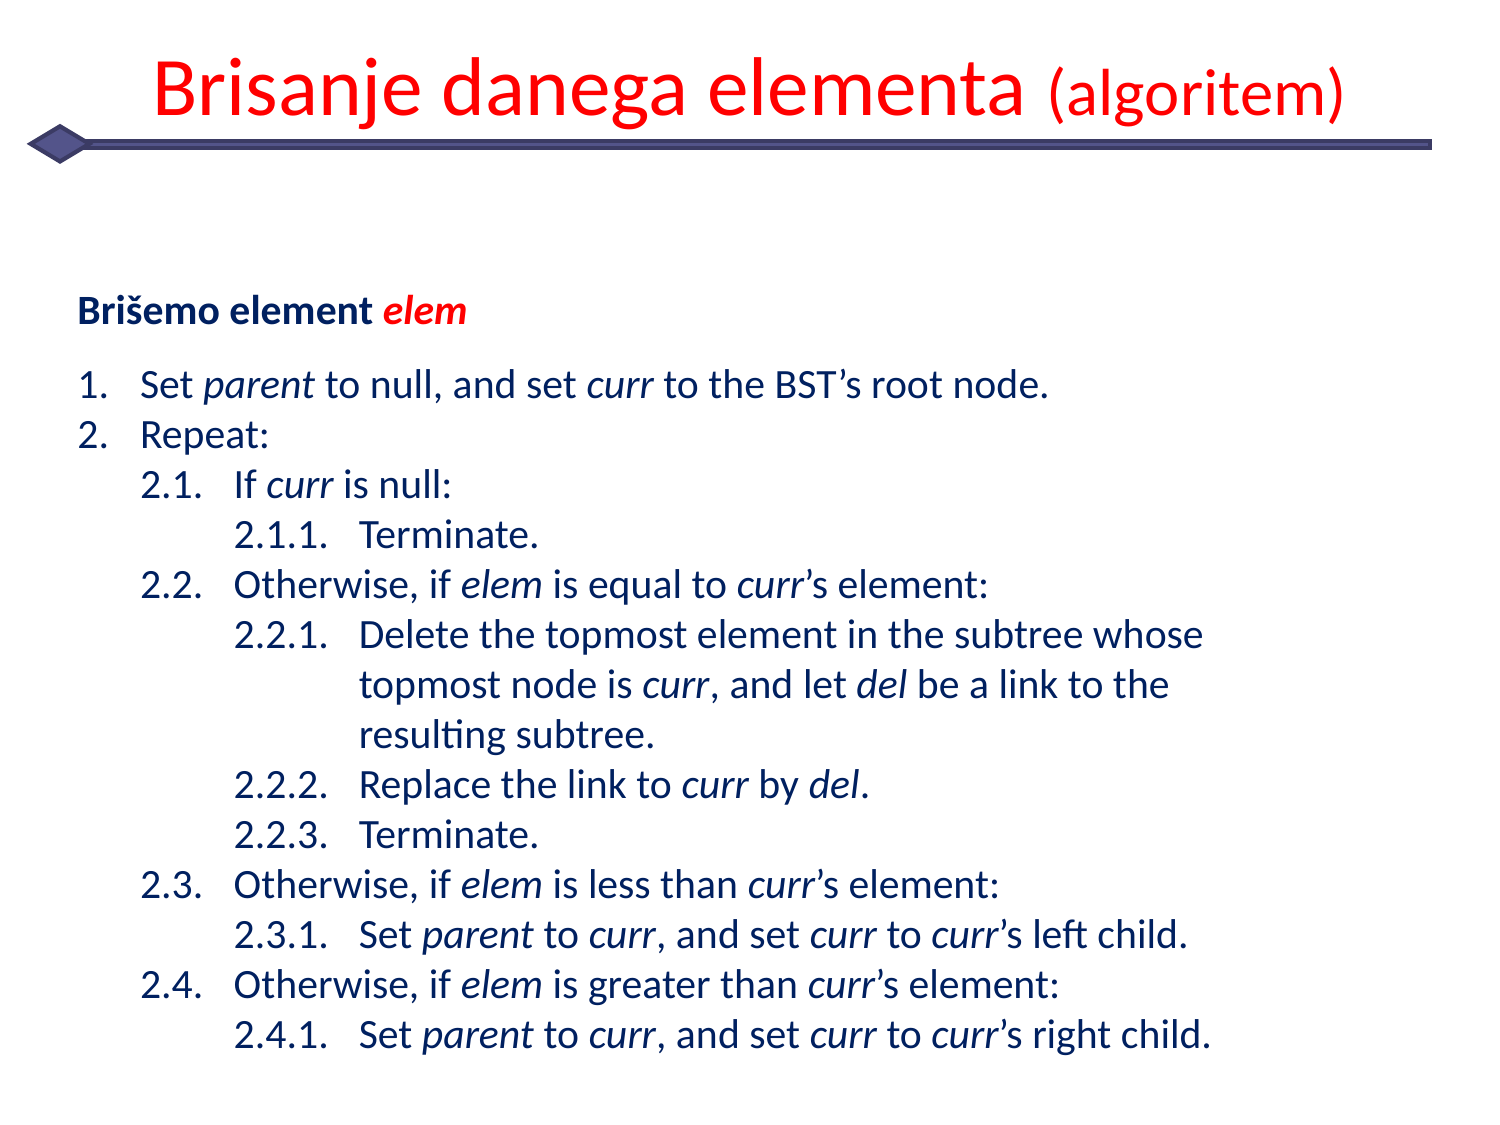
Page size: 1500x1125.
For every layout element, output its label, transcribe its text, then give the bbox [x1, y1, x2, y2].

list Brišemo element elem 1. Set parent to null, and set curr to the BST’s root node. 2. Repeat: 2.1. If curr is null: 2.1.1. Terminate. 2.2. Otherwise, if elem is equal to curr’s element: 2.2.1. Delete the topmost element in the subtree whose topmost node is curr, and let del be a link to the resulting subtree. 2.2.2. Replace the link to curr by del. 2.2.3. Terminate. 2.3. Otherwise, if elem is less than curr’s element: 2.3.1. Set parent to curr, and set curr to curr’s left child. 2.4. Otherwise, if elem is greater than curr’s element: 2.4.1. Set parent to curr, and set curr to curr’s right child. [0, 249, 1276, 1125]
title Brisanje danega elementa (algoritem) [75, 23, 1426, 141]
